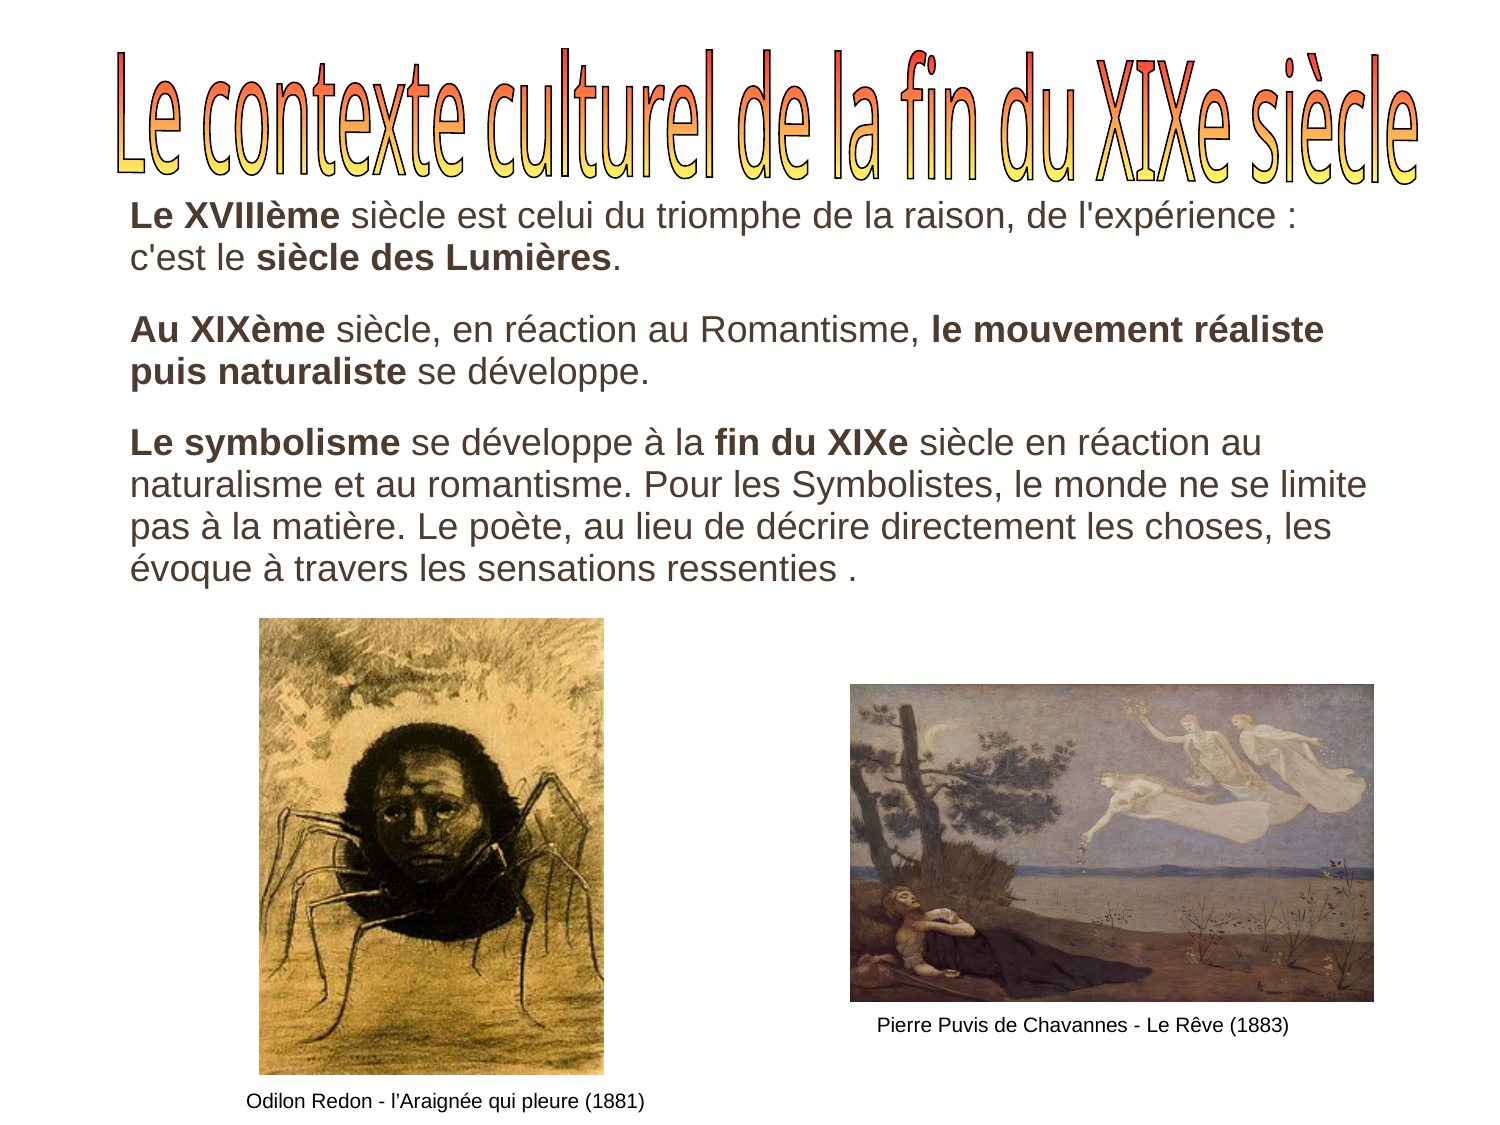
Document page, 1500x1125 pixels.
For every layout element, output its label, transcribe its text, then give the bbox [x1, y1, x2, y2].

text_box Le contexte culturel de la fin du XIXe siècle [277, 82, 307, 174]
text_box Le contexte culturel de la fin du XIXe siècle [1137, 60, 1155, 181]
text_box Le contexte culturel de la fin du XIXe siècle [1338, 90, 1365, 184]
text_box Le contexte culturel de la fin du XIXe siècle [407, 64, 429, 177]
text_box Le contexte culturel de la fin du XIXe siècle [1043, 90, 1074, 182]
picture [259, 618, 604, 1075]
text_box Le contexte culturel de la fin du XIXe siècle [433, 83, 465, 177]
text_box Le contexte culturel de la fin du XIXe siècle [901, 50, 926, 179]
text_box Le contexte culturel de la fin du XIXe siècle [203, 81, 230, 175]
text_box Le contexte culturel de la fin du XIXe siècle [235, 82, 269, 176]
list Le XVIIIème siècle est celui du triomphe de la raison, de l'expérience : c'est le siècle des Lumières. Au XIXème siècle, en réaction au Romantisme, le mouvement réaliste puis naturaliste se développe. Le symbolisme se développe à la fin du XIXe siècle en réaction au naturalisme et au romantisme. Pour les Symbolistes, le monde ne se limite pas à la matière. Le poète, au lieu de décrire directement les choses, les évoque à travers les sensations ressenties . [129, 194, 1382, 721]
text_box Le contexte culturel de la fin du XIXe siècle [1198, 89, 1230, 183]
text_box Le contexte culturel de la fin du XIXe siècle [1096, 60, 1135, 181]
text_box Le contexte culturel de la fin du XIXe siècle [574, 65, 596, 178]
text_box Le contexte culturel de la fin du XIXe siècle [521, 85, 552, 178]
text_box Le contexte culturel de la fin du XIXe siècle [1252, 90, 1279, 184]
text_box Le contexte culturel de la fin du XIXe siècle [1387, 91, 1418, 185]
text_box Le contexte culturel de la fin du XIXe siècle [738, 50, 770, 180]
text_box Le contexte culturel de la fin du XIXe siècle [706, 49, 713, 178]
text_box Le contexte culturel de la fin du XIXe siècle [488, 84, 514, 178]
text_box Odilon Redon - l’Araignée qui pleure (1881) [231, 1082, 751, 1125]
text_box Le contexte culturel de la fin du XIXe siècle [778, 86, 810, 180]
text_box Le contexte culturel de la fin du XIXe siècle [602, 86, 633, 178]
text_box Le contexte culturel de la fin du XIXe siècle [372, 84, 406, 175]
text_box Le contexte culturel de la fin du XIXe siècle [667, 85, 698, 179]
text_box Pierre Puvis de Chavannes - Le Rêve (1883) [862, 1006, 1382, 1063]
text_box Le contexte culturel de la fin du XIXe siècle [643, 85, 665, 177]
text_box Le contexte culturel de la fin du XIXe siècle [1157, 61, 1196, 181]
text_box Le contexte culturel de la fin du XIXe siècle [849, 87, 879, 180]
text_box Le contexte culturel de la fin du XIXe siècle [945, 87, 976, 180]
text_box Le contexte culturel de la fin du XIXe siècle [313, 63, 335, 176]
text_box Le contexte culturel de la fin du XIXe siècle [149, 81, 180, 175]
text_box Le contexte culturel de la fin du XIXe siècle [1001, 52, 1033, 182]
text_box Le contexte culturel de la fin du XIXe siècle [1301, 90, 1332, 184]
text_box Le contexte culturel de la fin du XIXe siècle [118, 52, 145, 173]
picture [850, 684, 1374, 1002]
text_box Le contexte culturel de la fin du XIXe siècle [339, 82, 370, 176]
